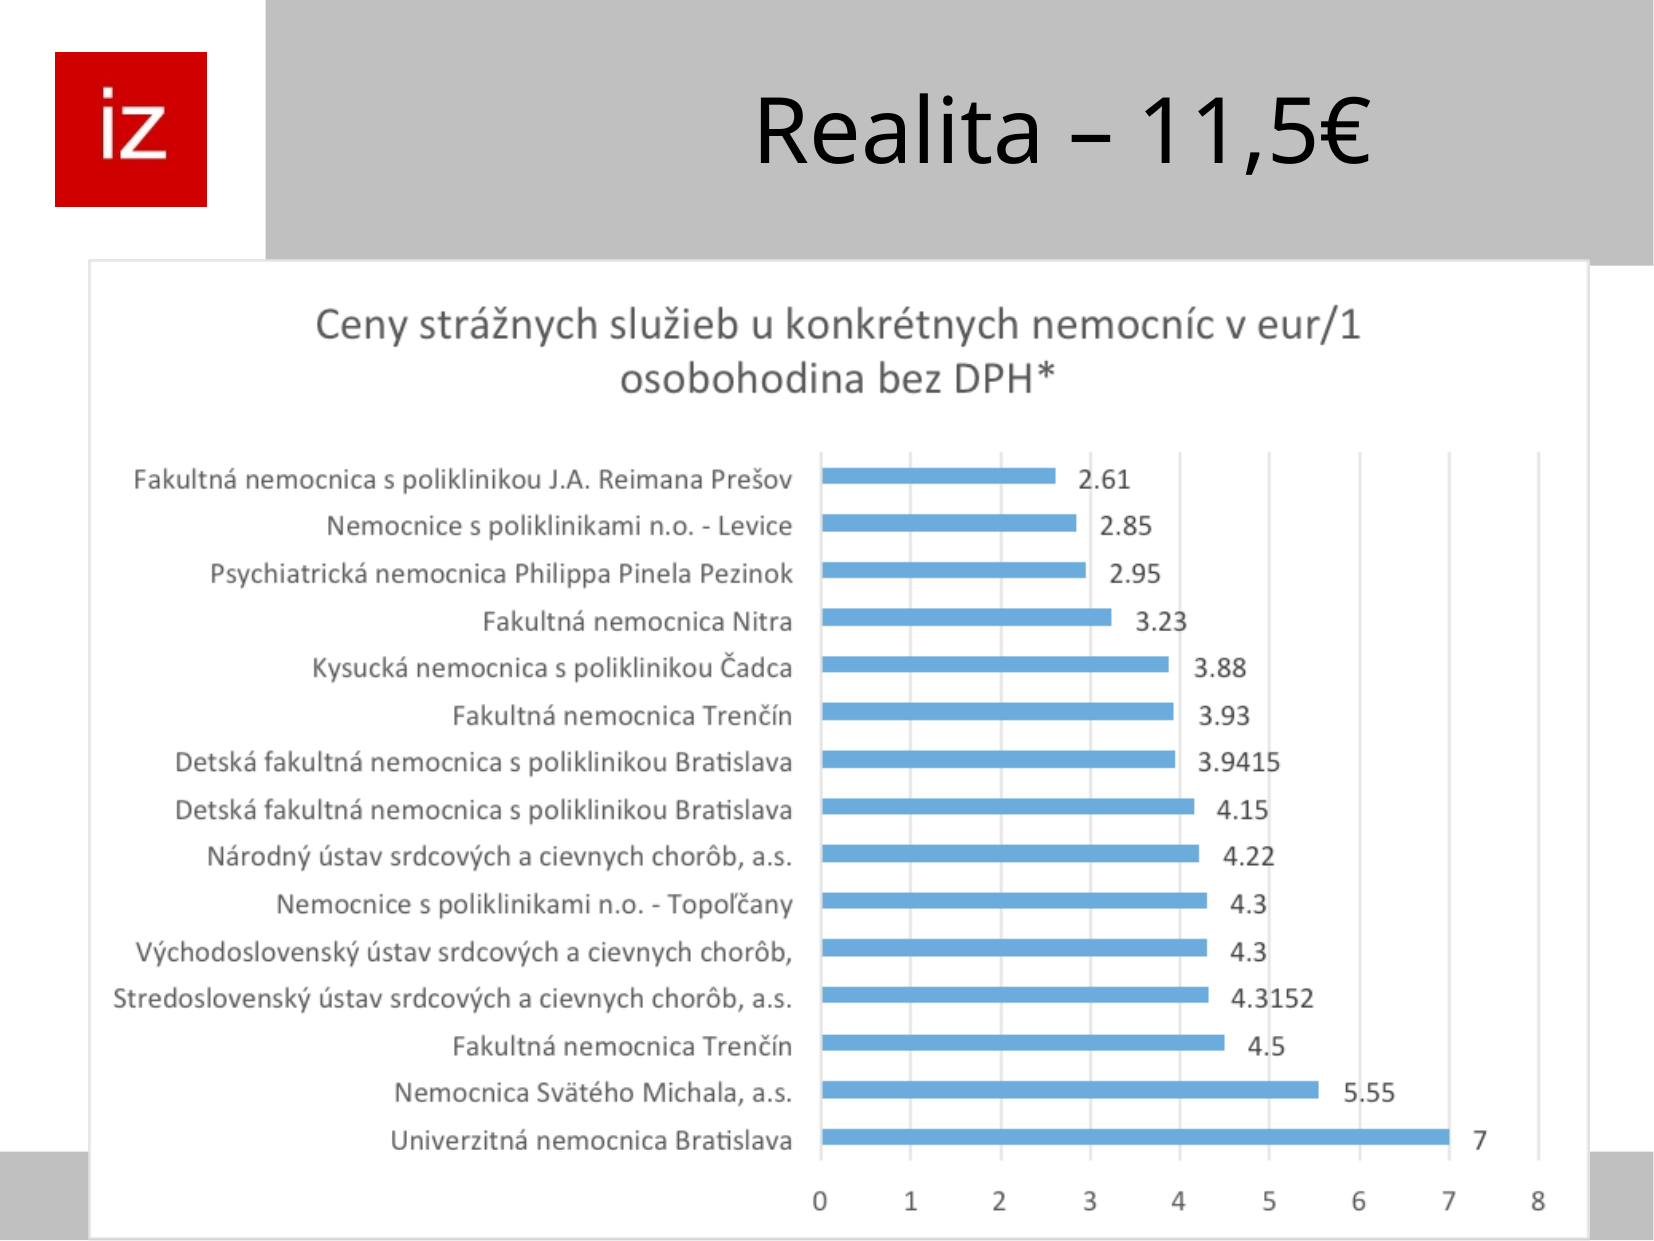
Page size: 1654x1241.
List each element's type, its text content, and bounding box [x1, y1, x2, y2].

picture [88, 259, 1590, 1241]
title Realita – 11,5€ [561, 29, 1565, 237]
picture [55, 52, 207, 207]
